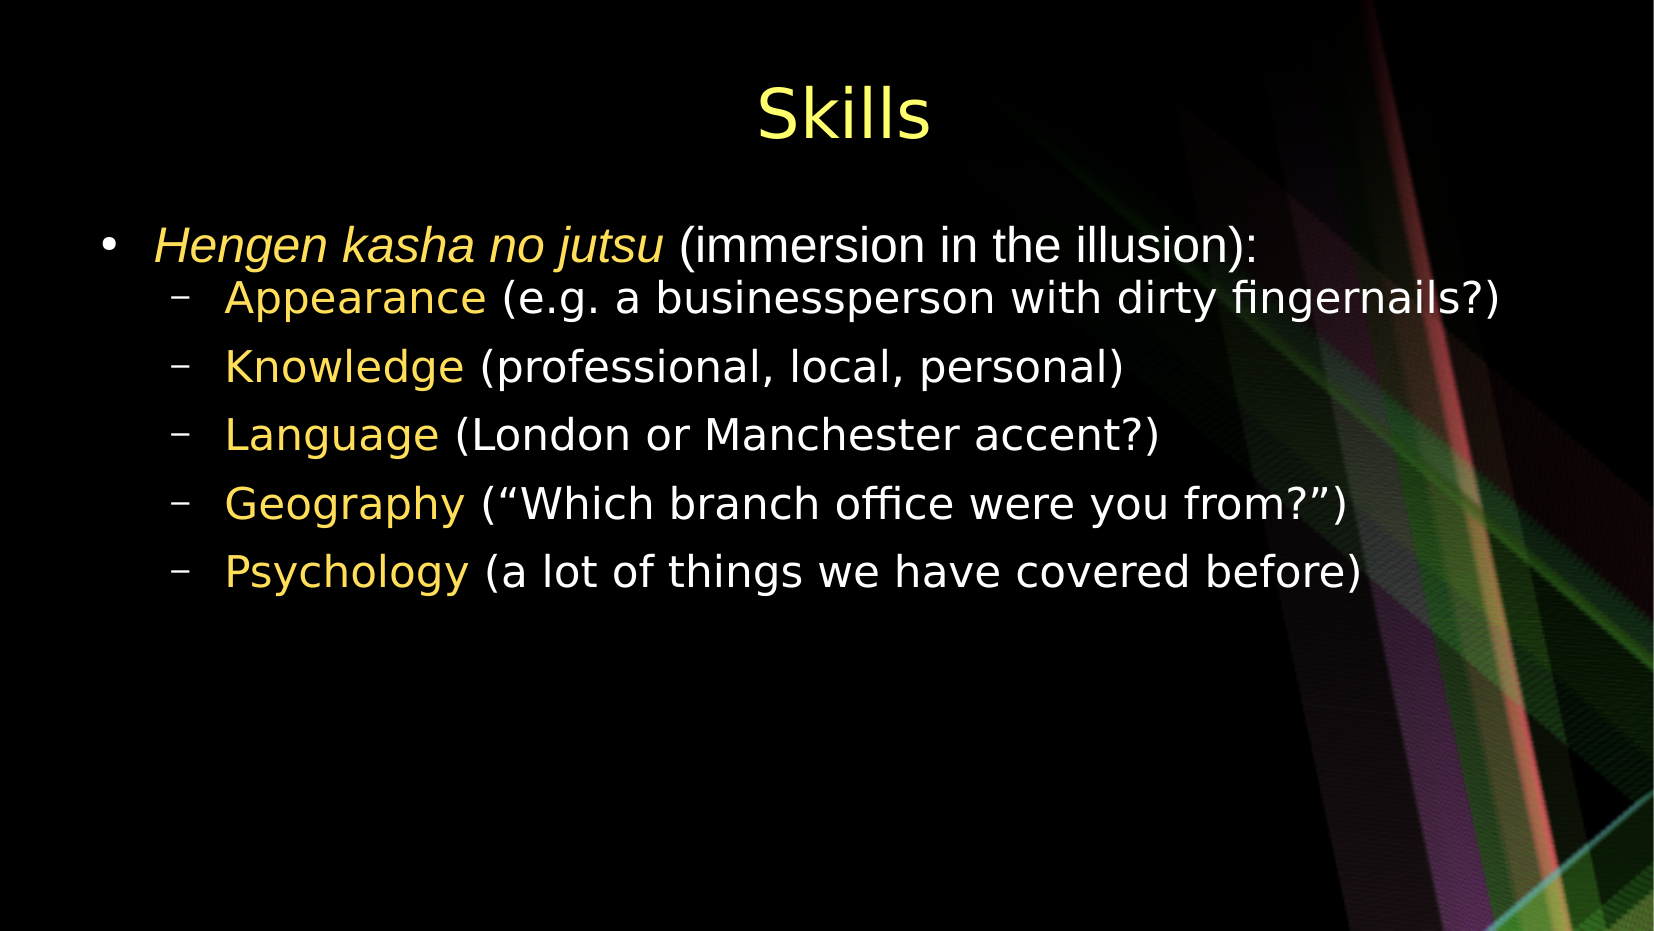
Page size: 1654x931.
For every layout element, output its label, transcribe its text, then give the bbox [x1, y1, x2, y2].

list Hengen kasha no jutsu (immersion in the illusion): Appearance (e.g. a businessperson with dirty fingernails?) Knowledge (professional, local, personal) Language (London or Manchester accent?) Geography (“Which branch office were you from?”) Psychology (a lot of things we have covered before) [82, 217, 1607, 898]
title Skills [82, 37, 1607, 193]
picture [0, 0, 1654, 931]
